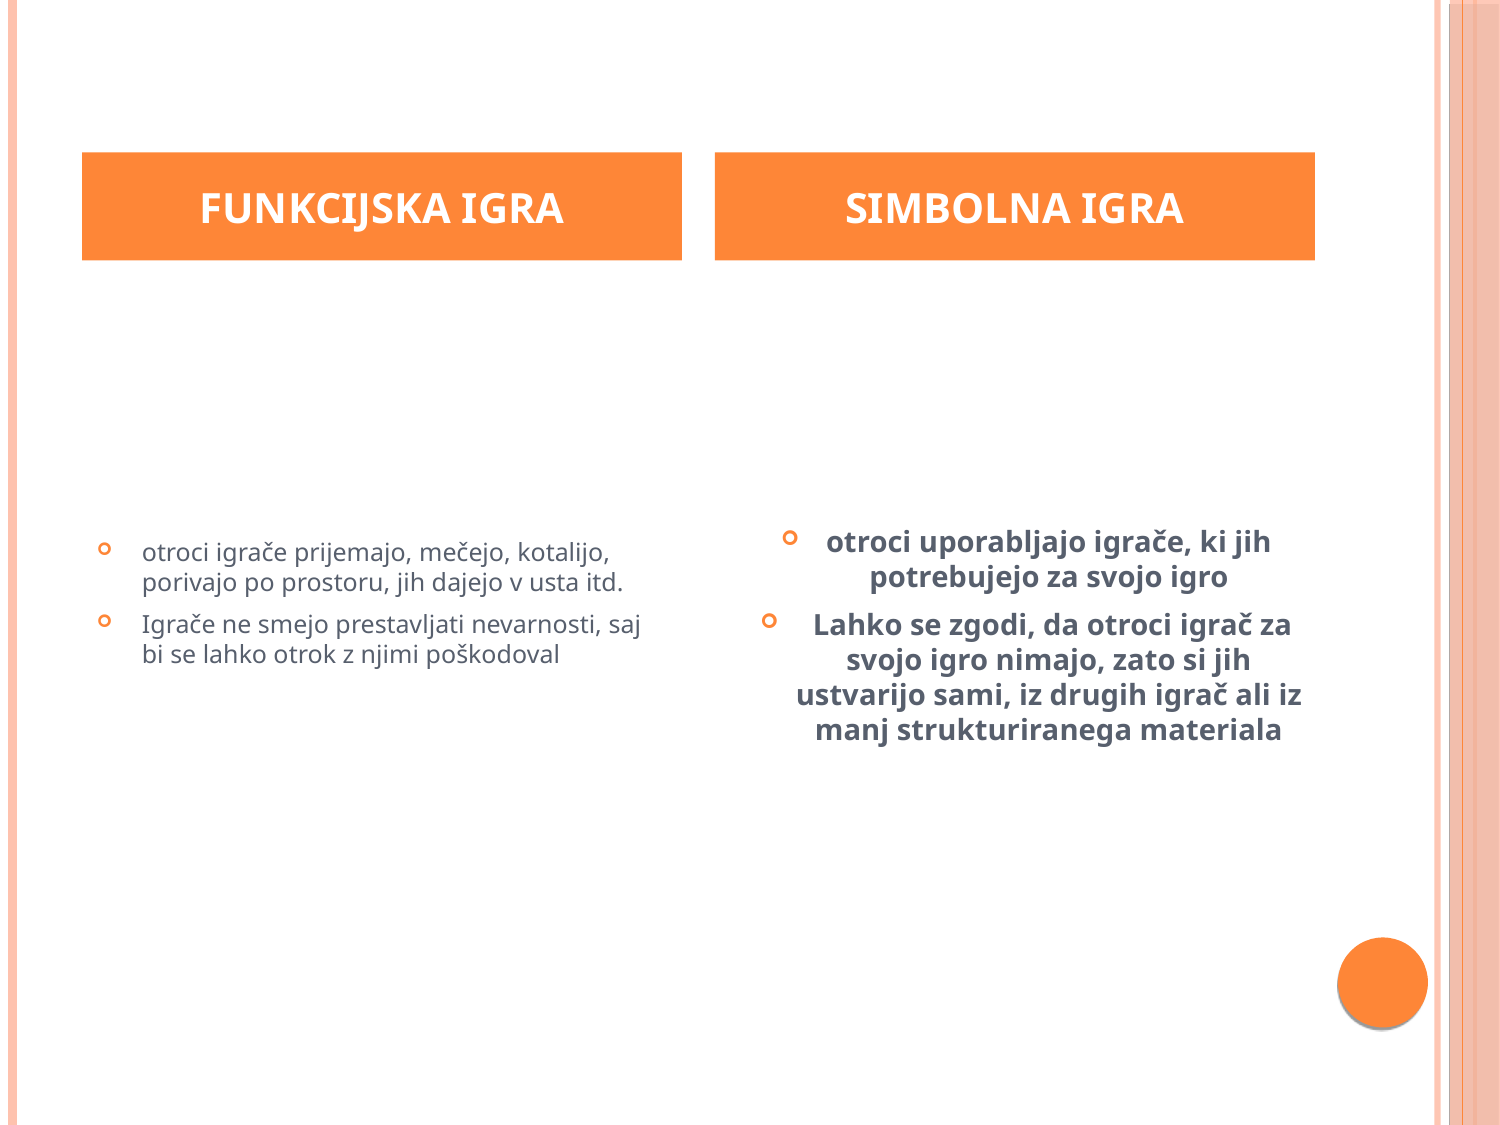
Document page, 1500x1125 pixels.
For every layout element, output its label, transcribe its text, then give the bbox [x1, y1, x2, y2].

list FUNKCIJSKA IGRA [82, 152, 682, 261]
list SIMBOLNA IGRA [714, 152, 1315, 261]
list otroci uporabljajo igrače, ki jih potrebujejo za svojo igro Lahko se zgodi, da otroci igrač za svojo igro nimajo, zato si jih ustvarijo sami, iz drugih igrač ali iz manj strukturiranega materiala [726, 316, 1327, 954]
list otroci igrače prijemajo, mečejo, kotalijo, porivajo po prostoru, jih dajejo v usta itd. Igrače ne smejo prestavljati nevarnosti, saj bi se lahko otrok z njimi poškodoval [82, 304, 682, 943]
